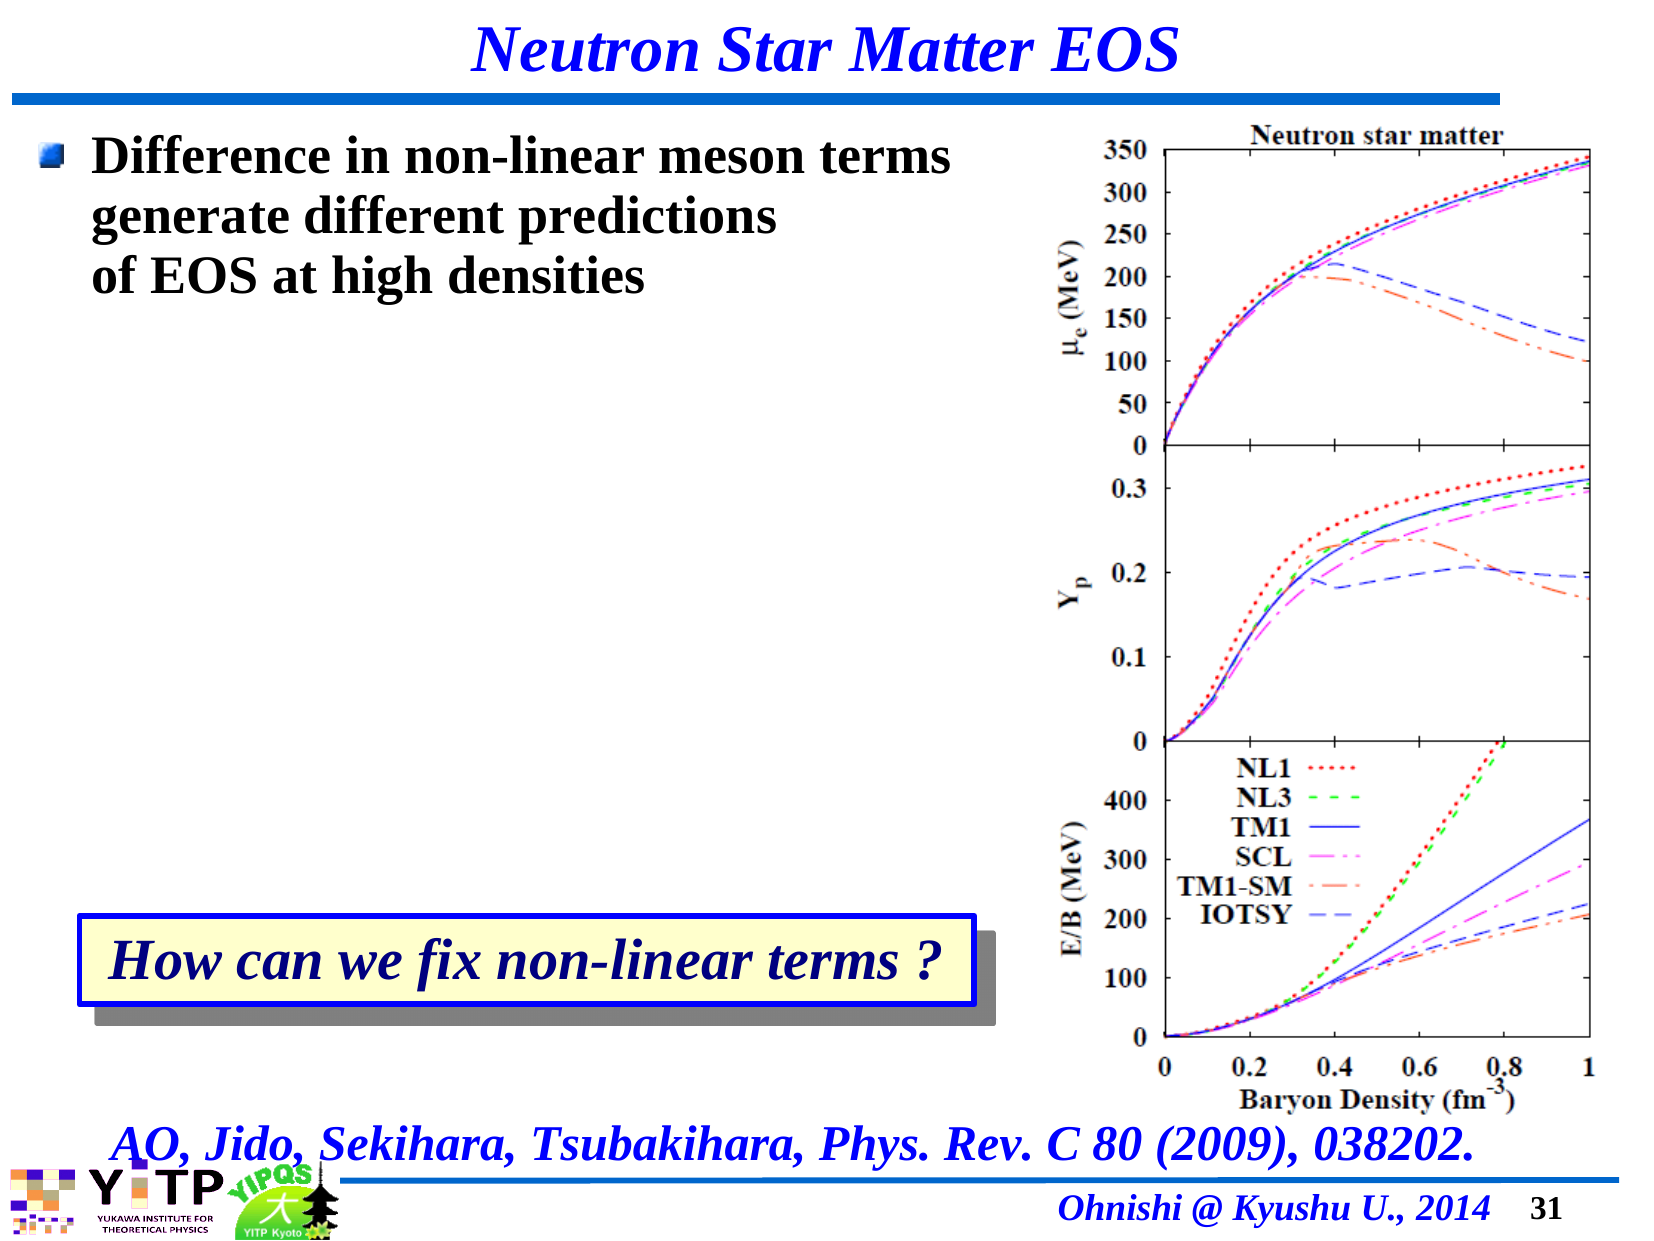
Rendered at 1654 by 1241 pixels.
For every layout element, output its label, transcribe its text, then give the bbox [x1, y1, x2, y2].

picture [1033, 112, 1625, 1137]
text_box How can we fix non-linear terms ? [79, 915, 975, 1005]
text_box AO, Jido, Sekihara, Tsubakihara, Phys. Rev. C 80 (2009), 038202. [110, 1116, 1477, 1173]
title Neutron Star Matter EOS [0, 0, 1654, 99]
picture [0, 1154, 340, 1241]
list Difference in non-linear meson terms generate different predictions of EOS at high densities [20, 124, 1004, 827]
